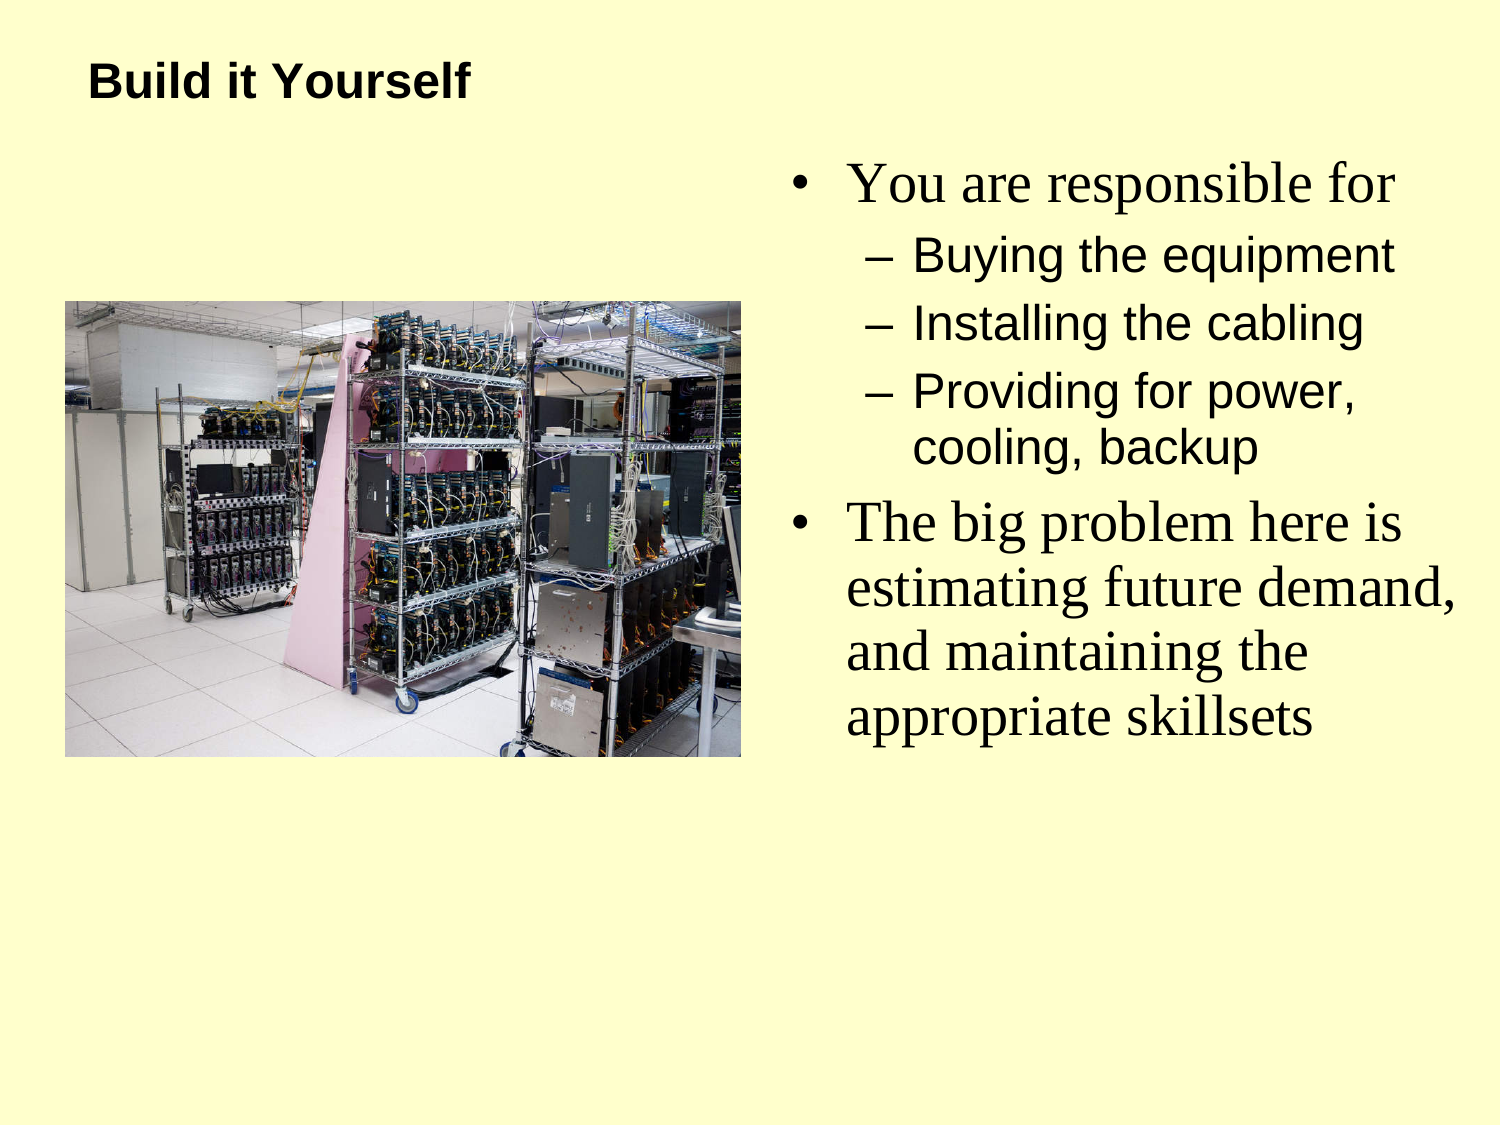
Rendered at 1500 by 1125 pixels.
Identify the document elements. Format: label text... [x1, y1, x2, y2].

picture [65, 301, 741, 757]
list You are responsible for Buying the equipment Installing the cabling Providing for power, cooling, backup The big problem here is estimating future demand, and maintaining the appropriate skillsets [790, 149, 1461, 878]
title Build it Yourself [87, 37, 1500, 126]
